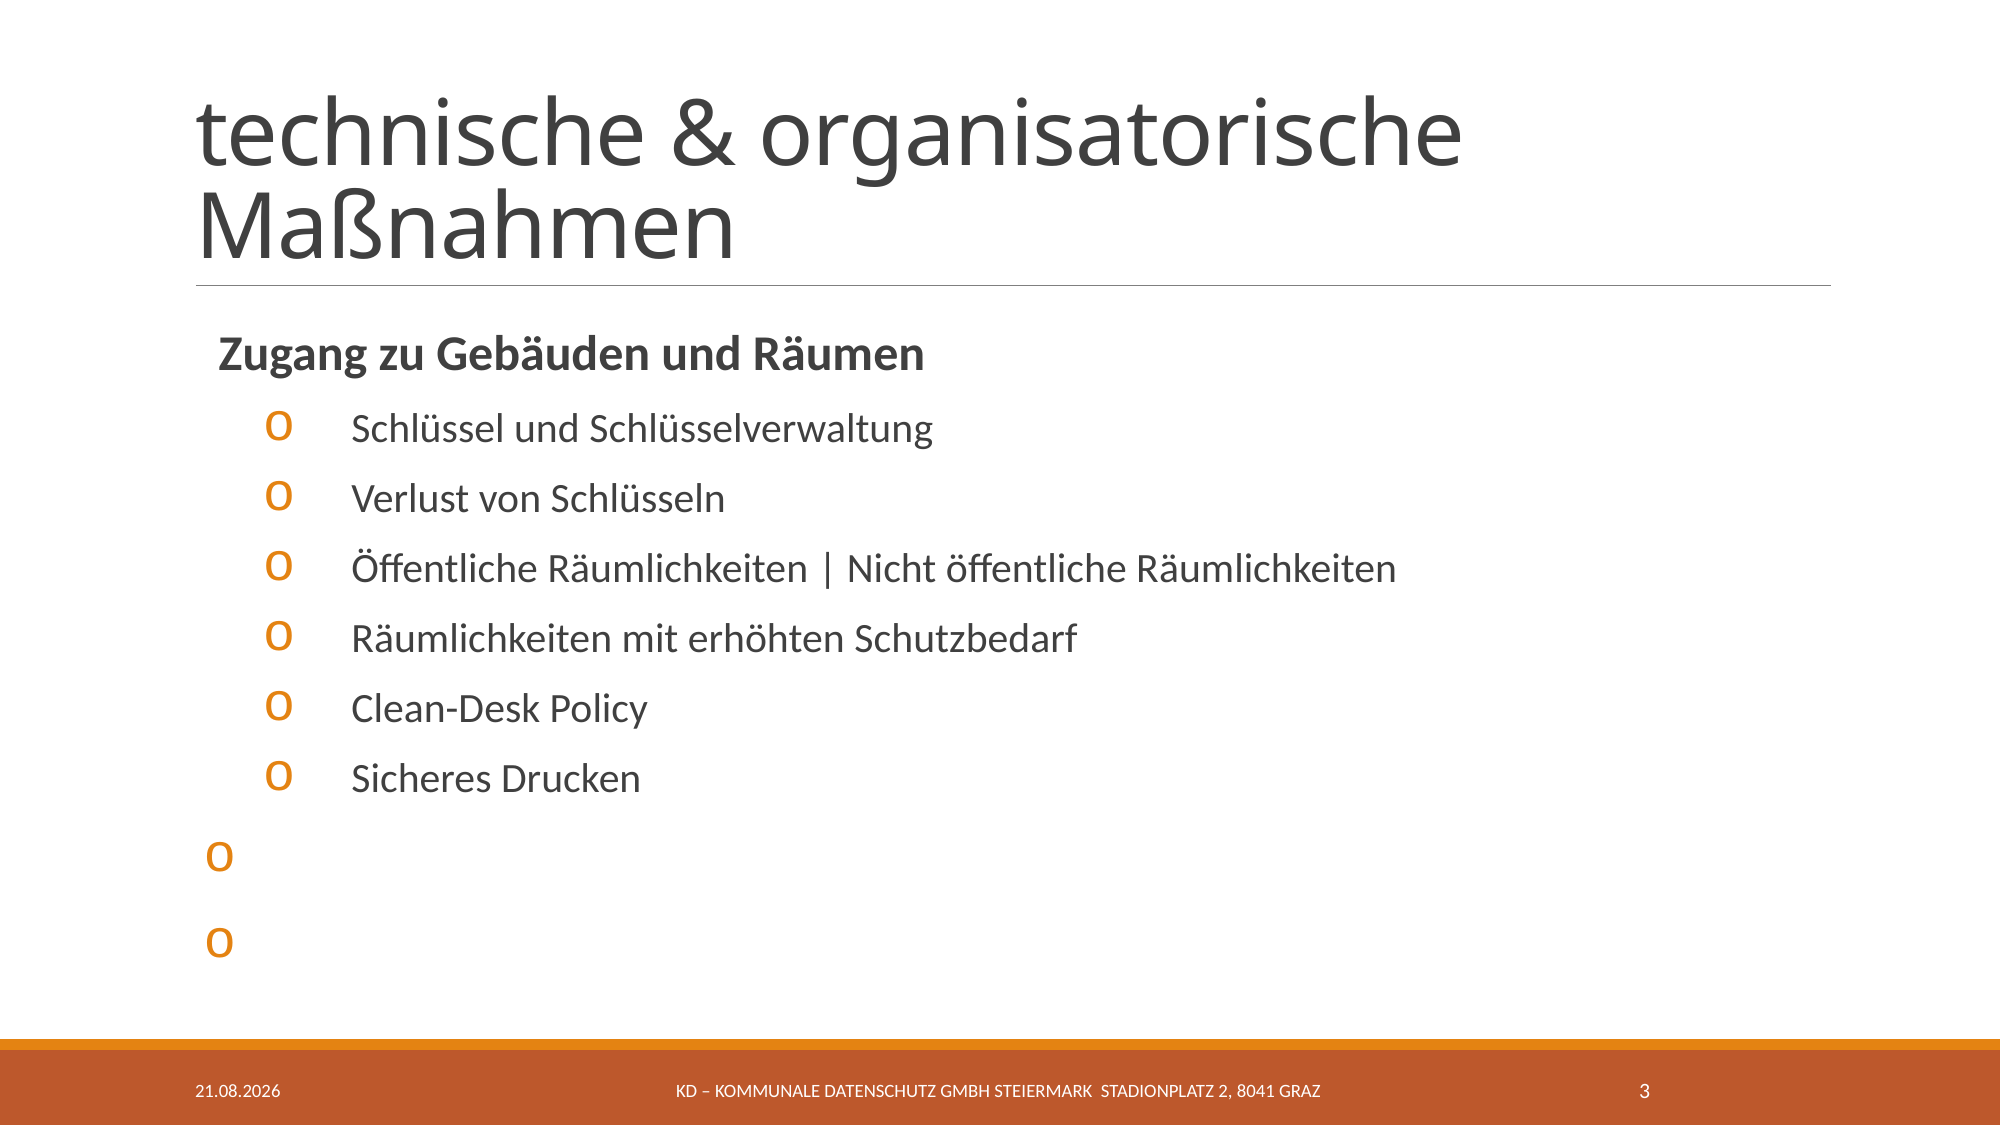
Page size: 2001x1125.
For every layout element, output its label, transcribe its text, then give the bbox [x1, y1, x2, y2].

list Zugang zu Gebäuden und Räumen Schlüssel und Schlüsselverwaltung Verlust von Schlüsseln Öffentliche Räumlichkeiten | Nicht öffentliche Räumlichkeiten Räumlichkeiten mit erhöhten Schutzbedarf Clean-Desk Policy Sicheres Drucken [203, 319, 1797, 974]
text_box [1624, 1059, 1840, 1120]
text_box 15.06.2018 [180, 1059, 586, 1120]
text_box KD – Kommunale Datenschutz GmbH Steiermark Stadionplatz 2, 8041 Graz [604, 1059, 1396, 1120]
title technische & organisatorische Maßnahmen [180, 47, 1831, 286]
